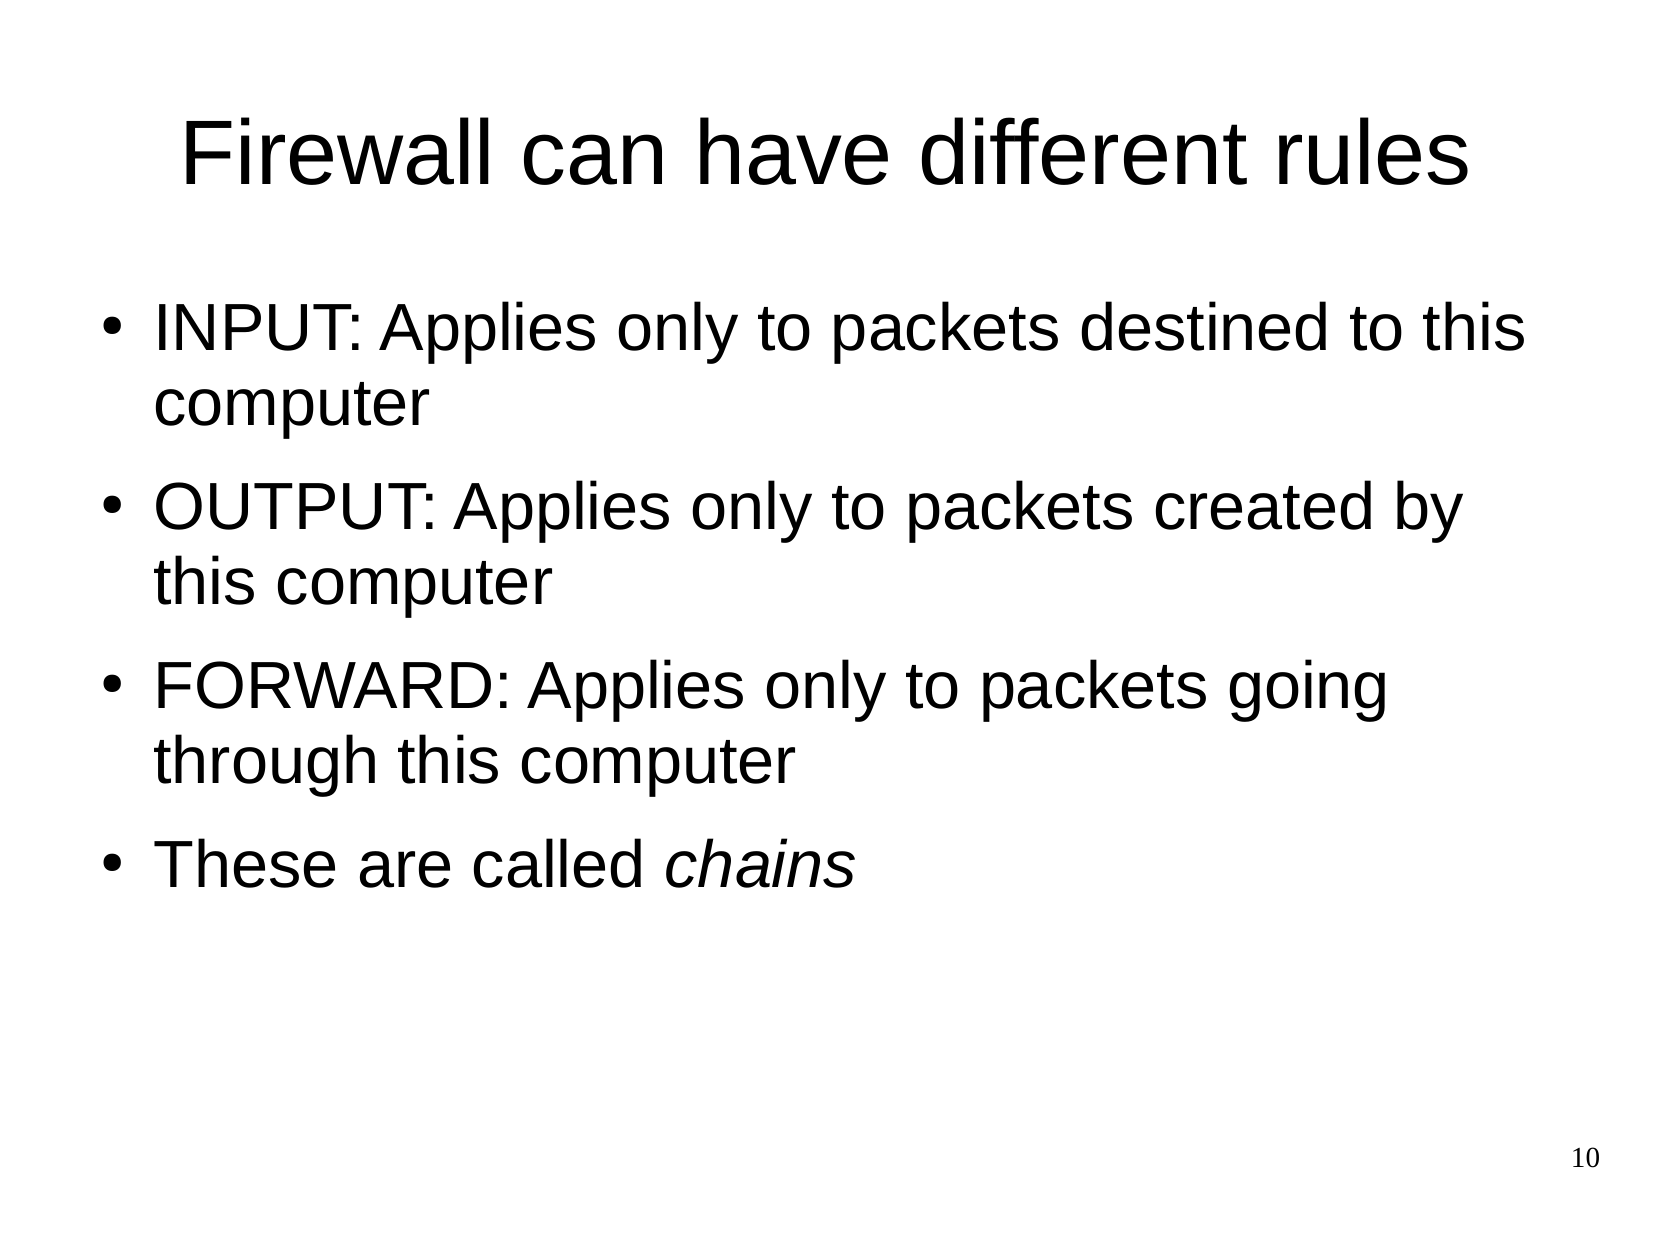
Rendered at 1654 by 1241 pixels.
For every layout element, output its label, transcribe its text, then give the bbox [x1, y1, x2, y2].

list INPUT: Applies only to packets destined to this computer OUTPUT: Applies only to packets created by this computer FORWARD: Applies only to packets going through this computer These are called chains [82, 290, 1538, 1010]
title Firewall can have different rules [82, 49, 1571, 257]
